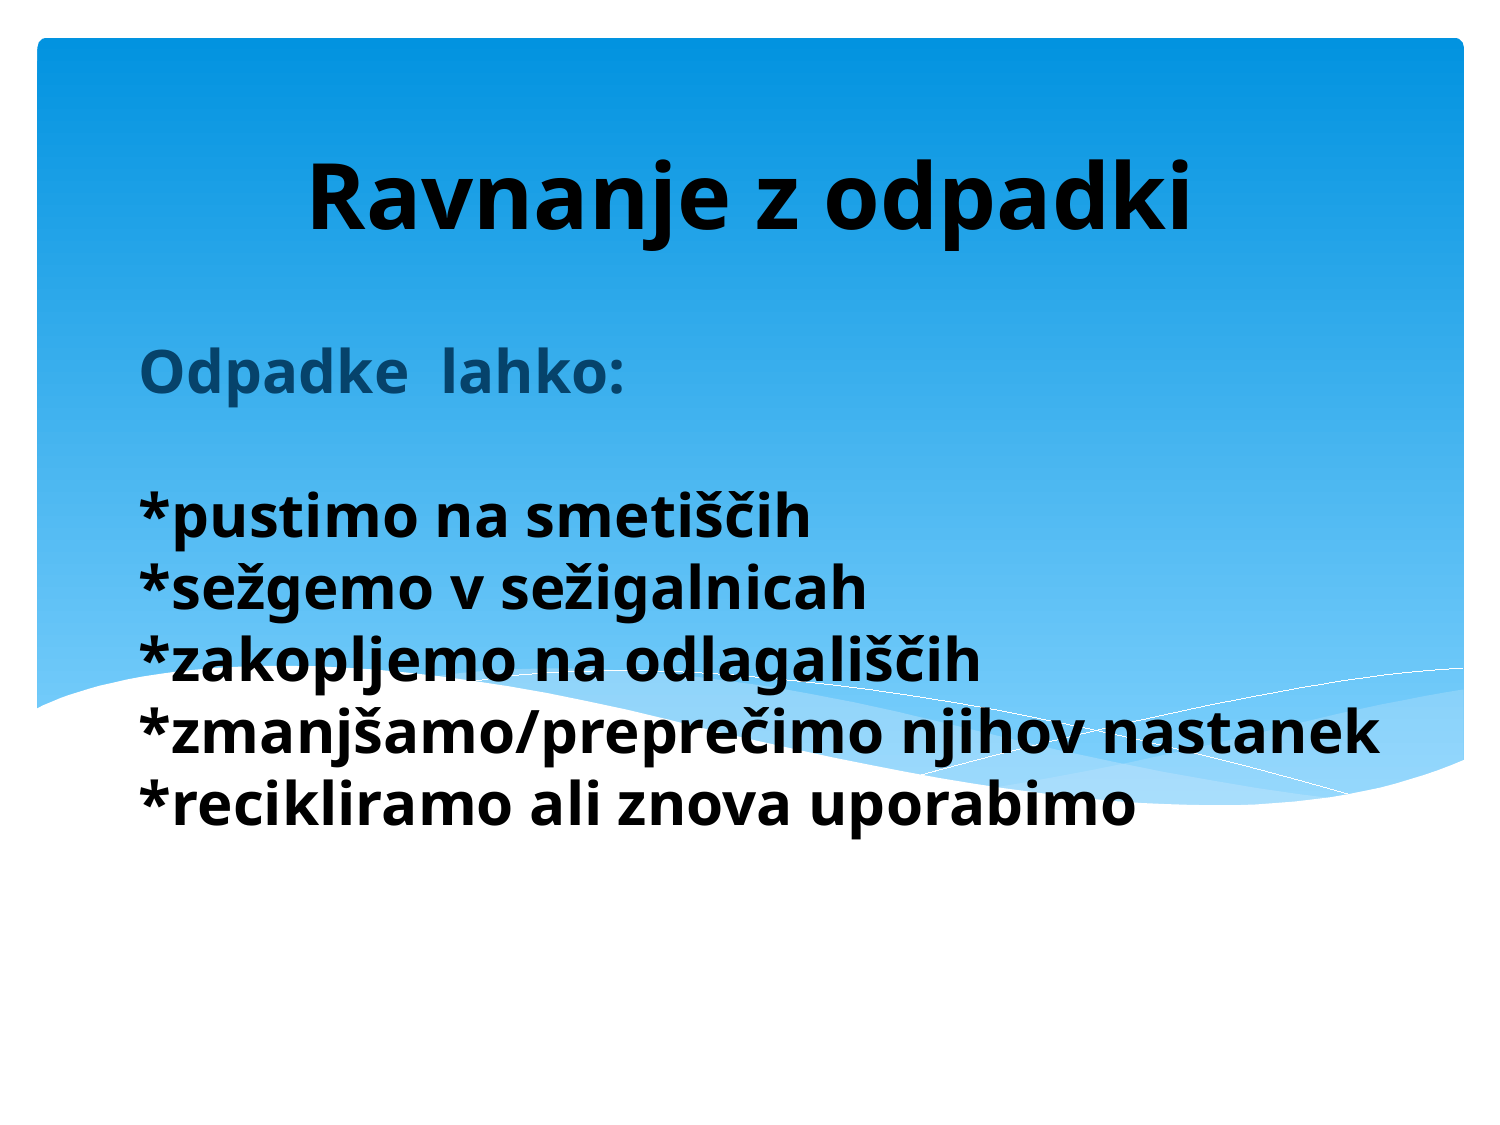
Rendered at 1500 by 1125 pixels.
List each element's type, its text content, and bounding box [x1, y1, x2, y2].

title Odpadke lahko: *pustimo na smetiščih *sežgemo v sežigalnicah *zakopljemo na odlagališčih *zmanjšamo/preprečimo njihov nastanek *recikliramo ali znova uporabimo [123, 326, 1399, 955]
list Ravnanje z odpadki [224, 90, 1278, 256]
